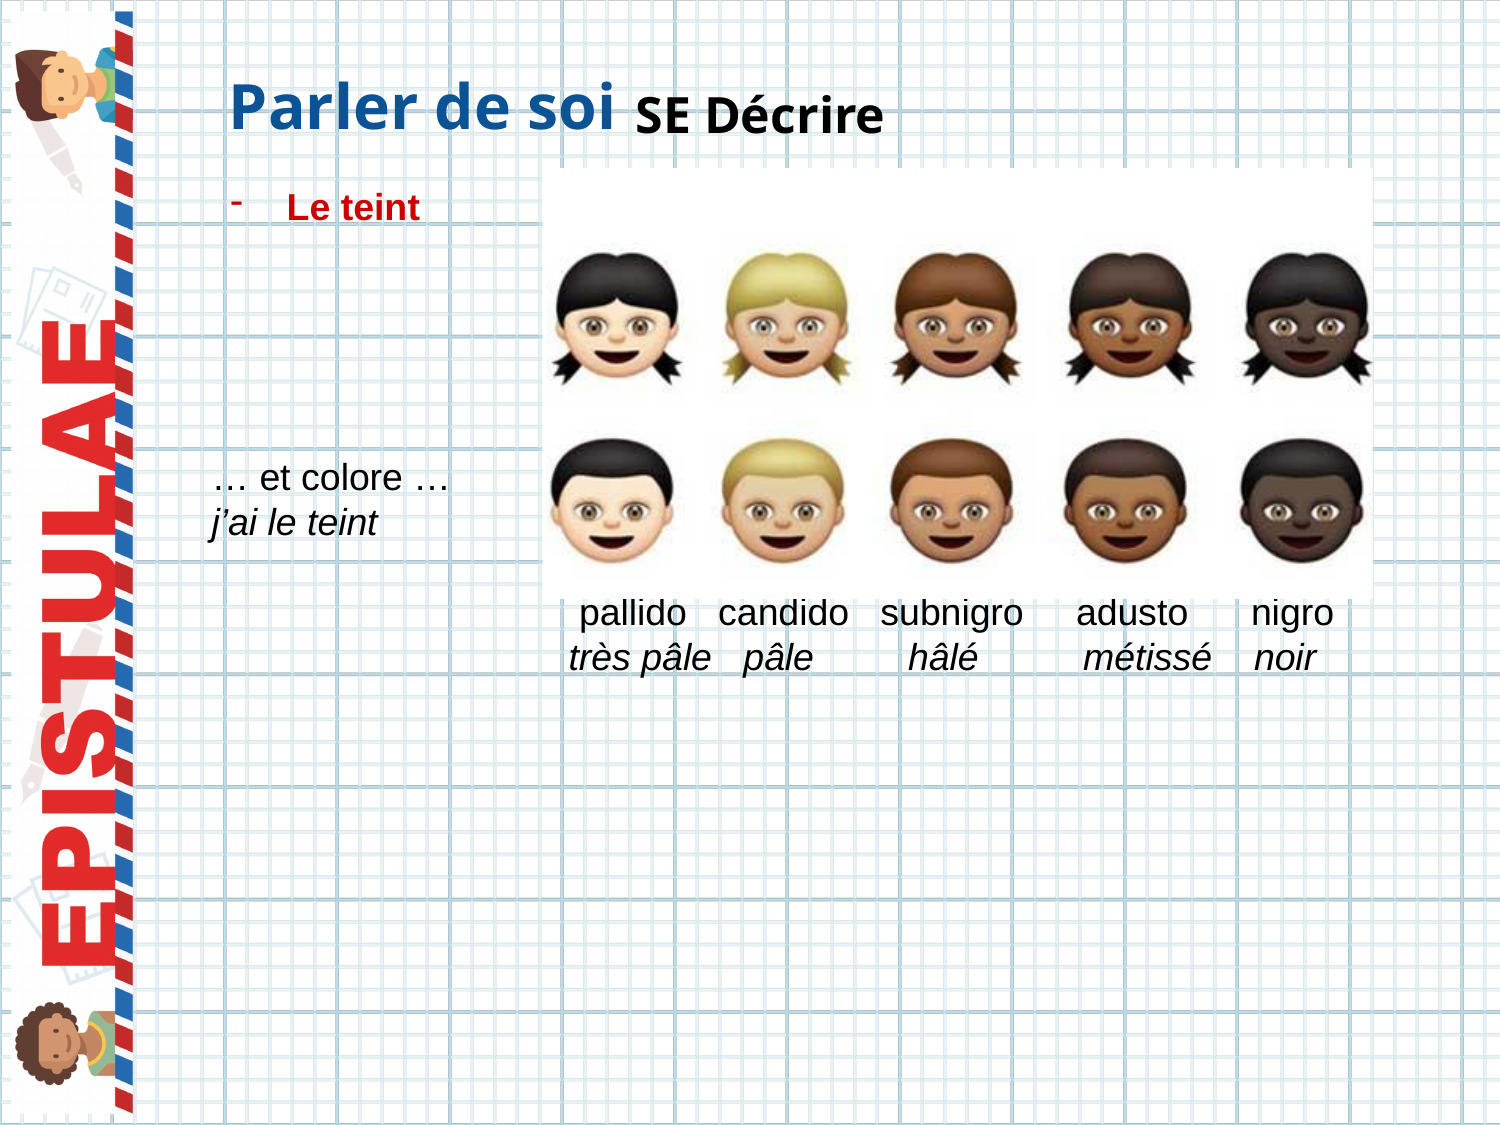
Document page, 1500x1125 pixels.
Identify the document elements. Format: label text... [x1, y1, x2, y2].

text_box SE Décrire [620, 68, 1500, 216]
picture [542, 168, 1373, 599]
picture [0, 0, 1500, 1125]
text_box Le teint … et colore … j’ai le teint pallido candido subnigro adusto nigro très pâle pâle hâlé métissé noir [196, 168, 1393, 928]
text_box Parler de soi [213, 51, 1110, 168]
